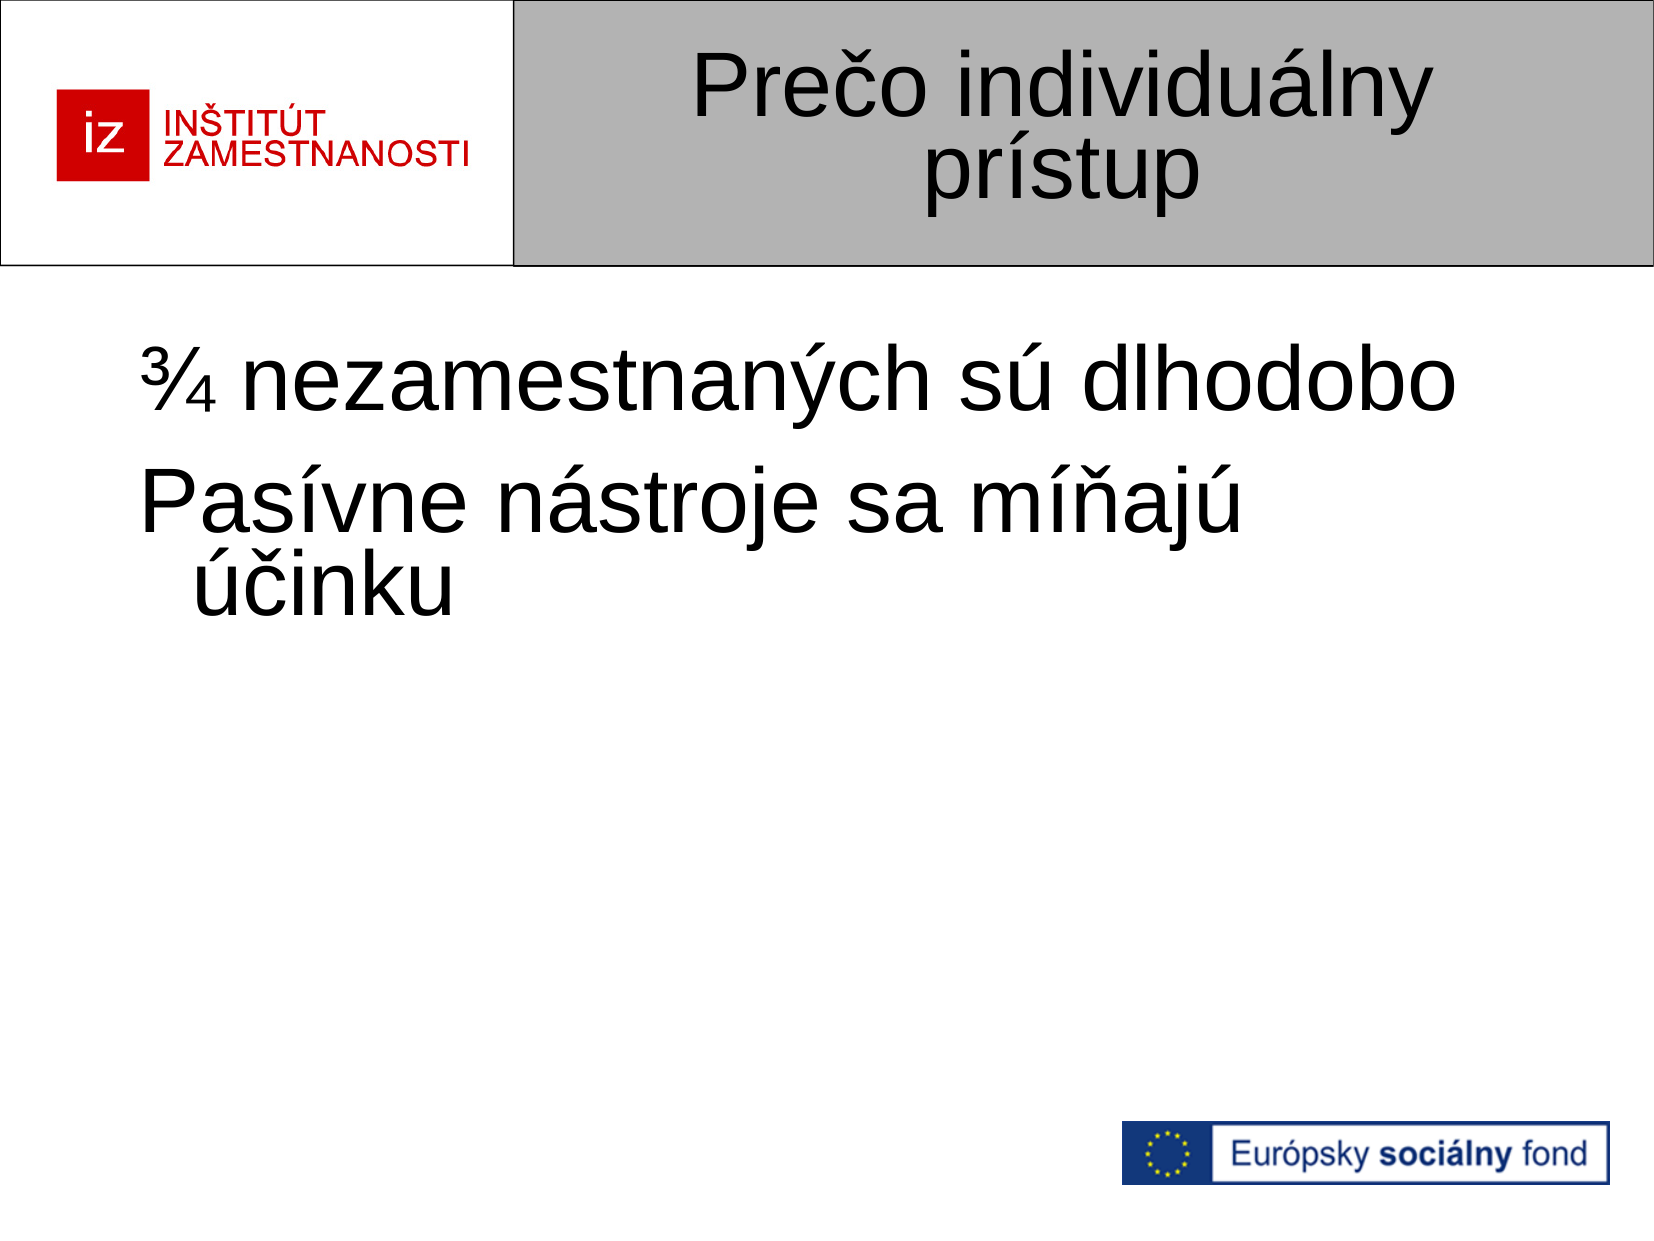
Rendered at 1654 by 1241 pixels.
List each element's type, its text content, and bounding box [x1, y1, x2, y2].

picture [5, 8, 513, 257]
list ¾ nezamestnaných sú dlhodobo Pasívne nástroje sa míňajú účinku [121, 344, 1534, 1127]
text_box [0, 0, 1654, 266]
picture [1122, 1121, 1610, 1185]
title Prečo individuálny prístup [561, 29, 1565, 237]
